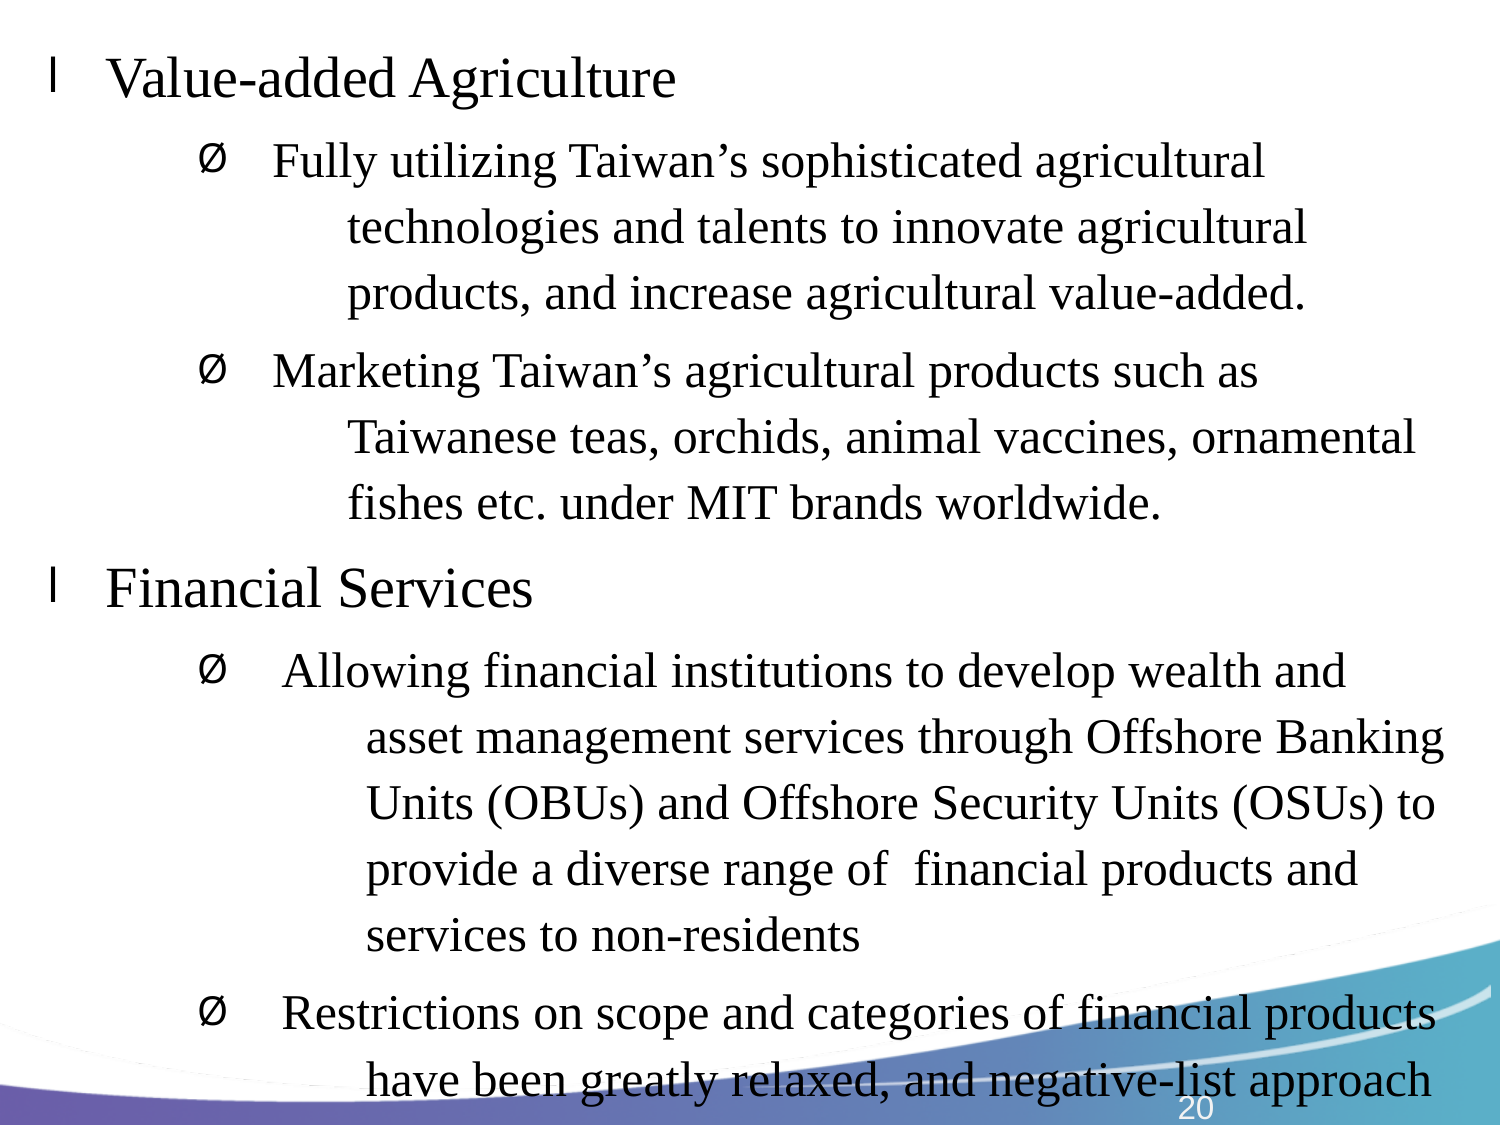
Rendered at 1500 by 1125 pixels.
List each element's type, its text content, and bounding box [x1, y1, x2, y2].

text_box Value-added Agriculture Fully utilizing Taiwan’s sophisticated agricultural technologies and talents to innovate agricultural products, and increase agricultural value-added. Marketing Taiwan’s agricultural products such as Taiwanese teas, orchids, animal vaccines, ornamental fishes etc. under MIT brands worldwide. Financial Services Allowing financial institutions to develop wealth and asset management services through Offshore Banking Units (OBUs) and Offshore Security Units (OSUs) to provide a diverse range of financial products and services to non-residents Restrictions on scope and categories of financial products have been greatly relaxed, and negative-list approach has been adopted. [32, 24, 1468, 1105]
